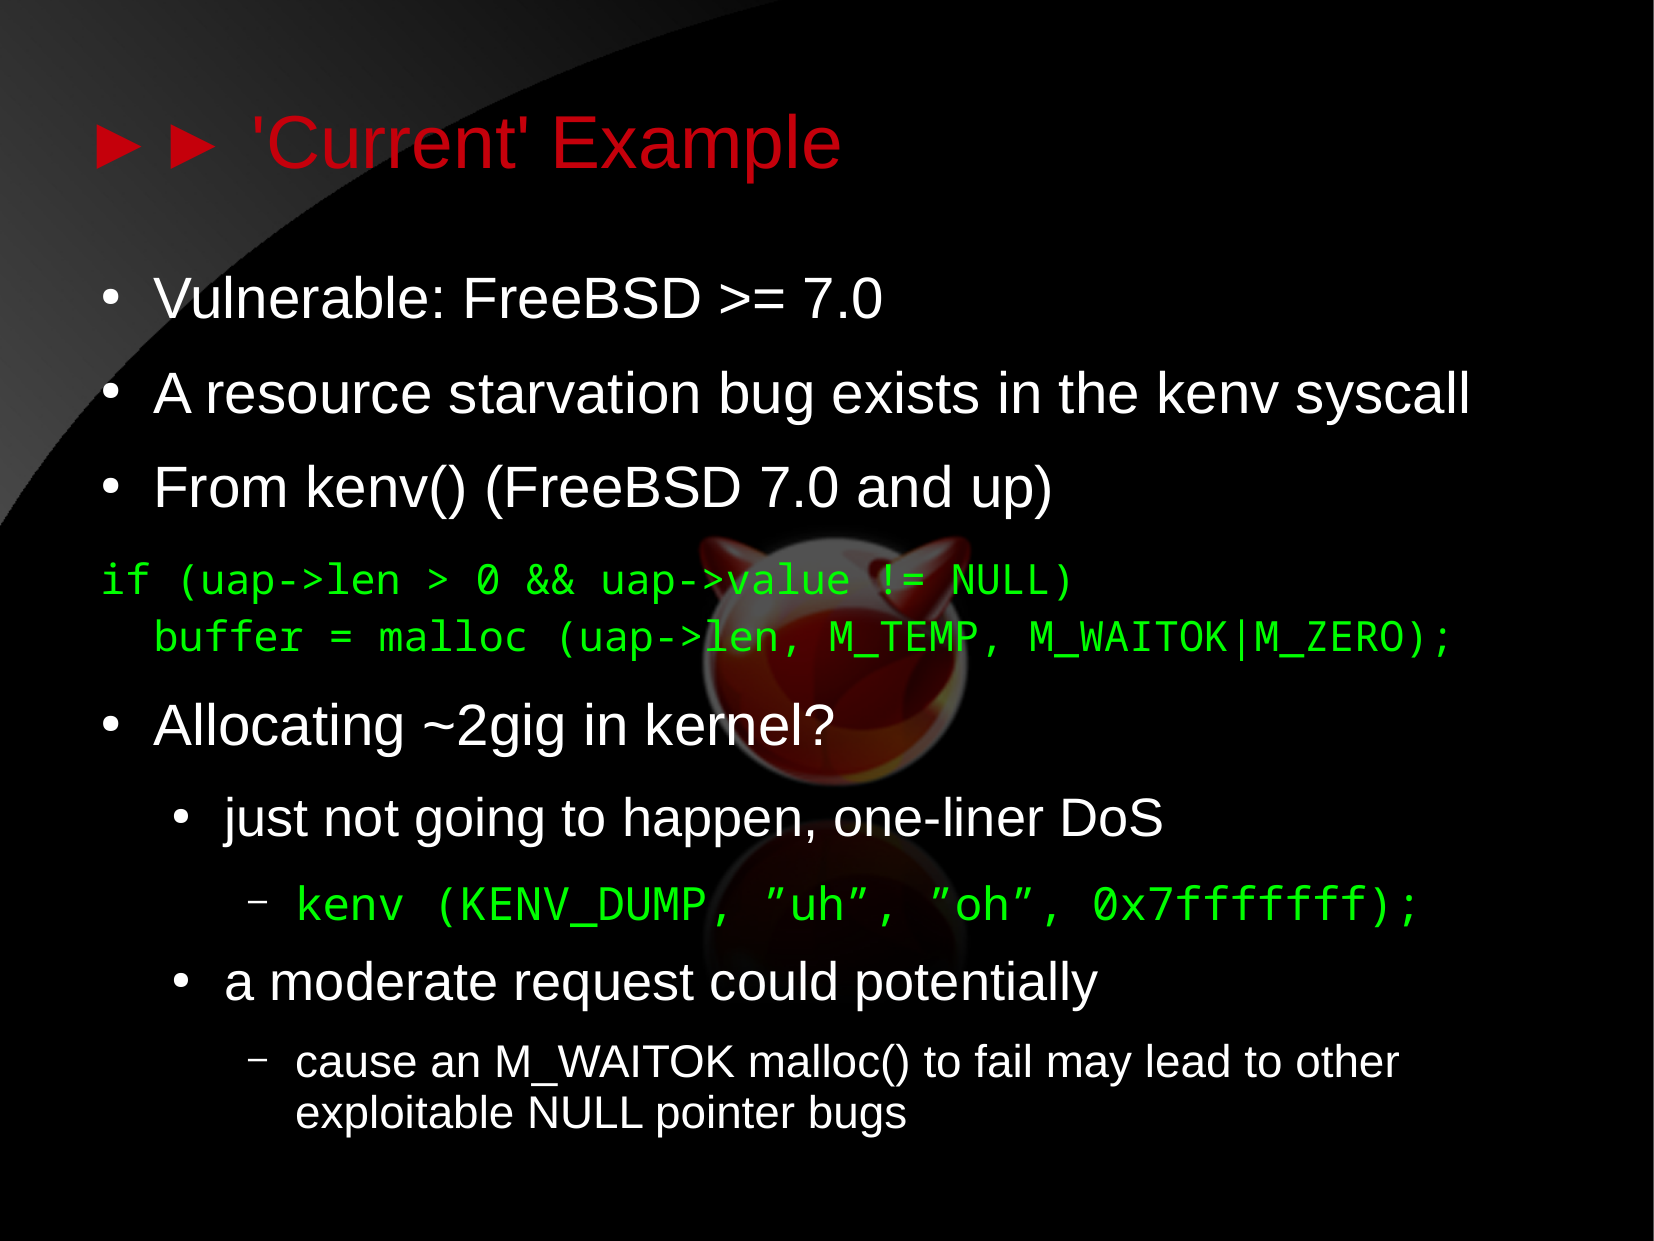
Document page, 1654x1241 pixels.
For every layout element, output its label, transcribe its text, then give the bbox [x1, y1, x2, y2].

list Vulnerable: FreeBSD >= 7.0 A resource starvation bug exists in the kenv syscall From kenv() (FreeBSD 7.0 and up) if (uap->len > 0 && uap->value != NULL) buffer = malloc (uap->len, M_TEMP, M_WAITOK|M_ZERO); Allocating ~2gig in kernel? just not going to happen, one-liner DoS kenv (KENV_DUMP, ”uh”, ”oh”, 0x7fffffff); a moderate request could potentially cause an M_WAITOK malloc() to fail may lead to other exploitable NULL pointer bugs [82, 265, 1571, 1152]
title ►► 'Current' Example [82, 49, 1571, 237]
picture [0, 0, 1654, 1241]
